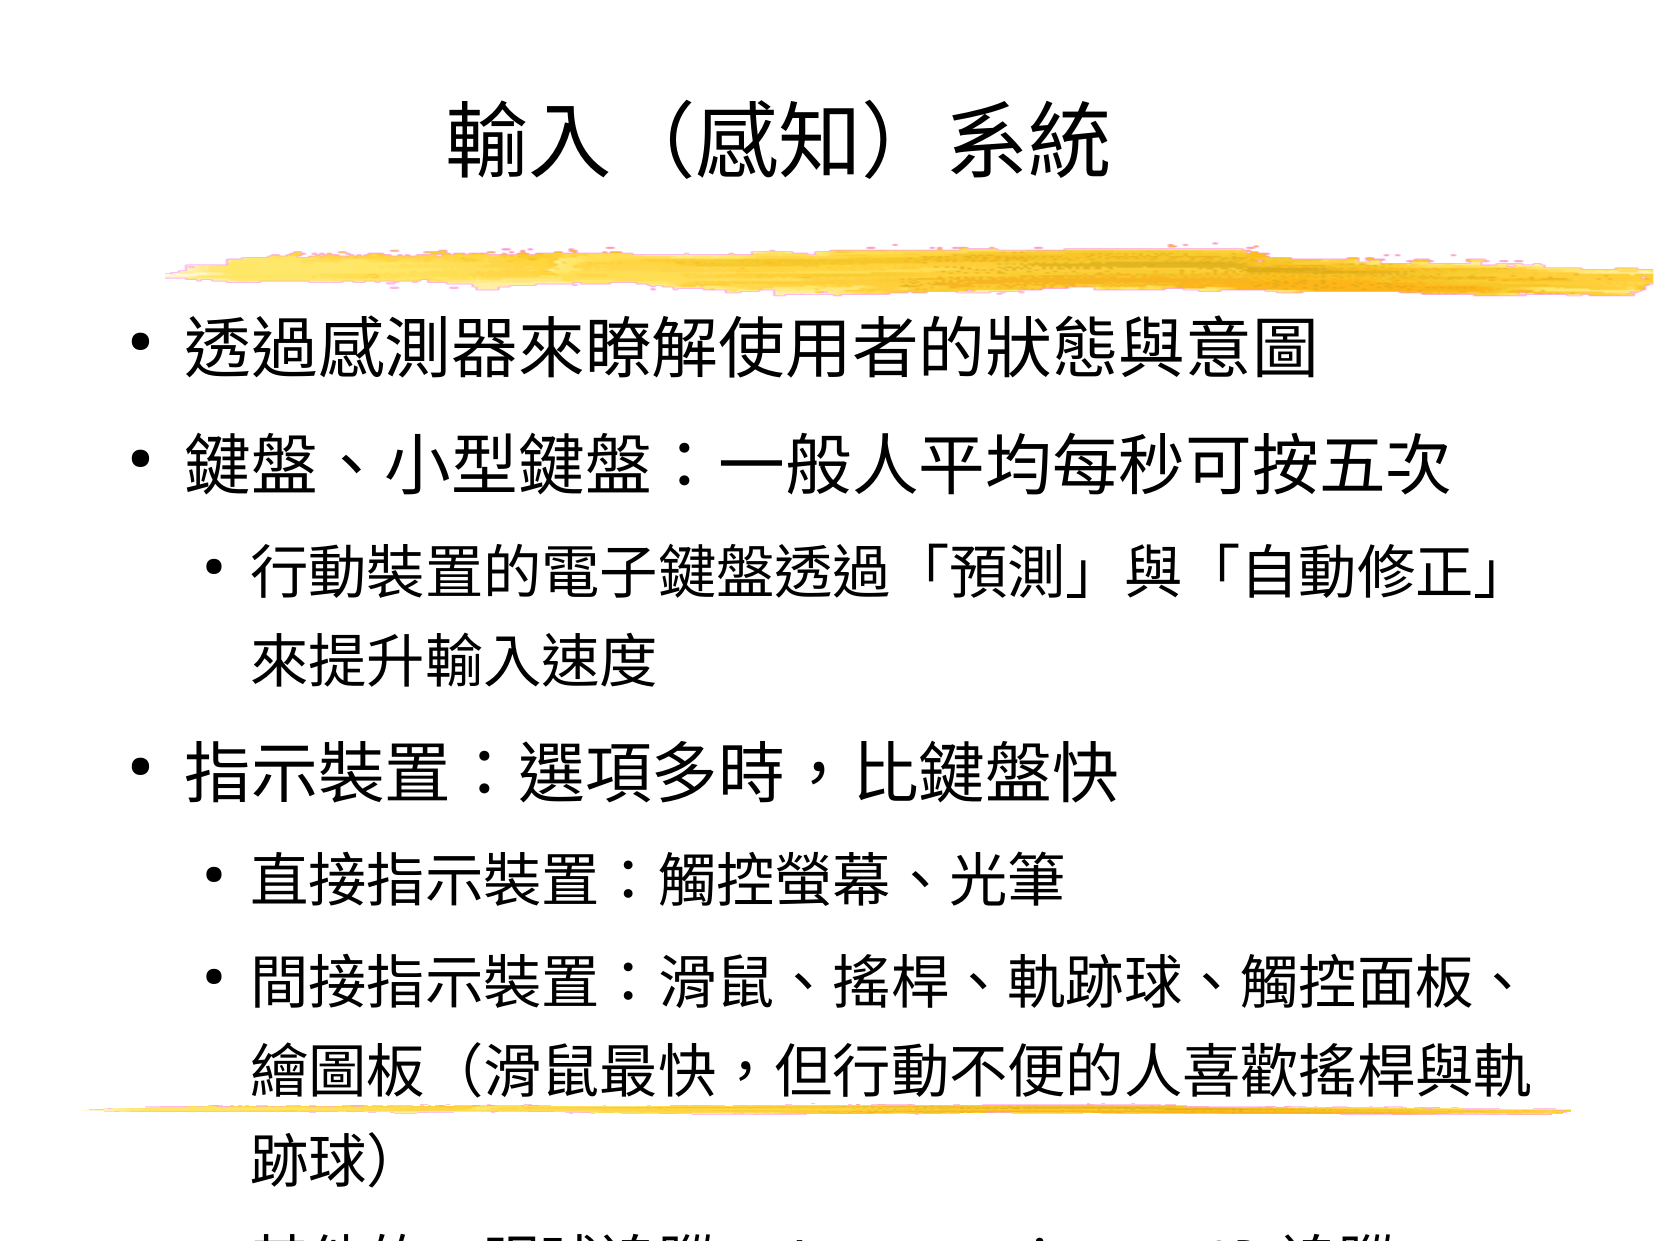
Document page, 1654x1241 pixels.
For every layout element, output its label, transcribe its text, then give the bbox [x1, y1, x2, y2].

picture [82, 1102, 1571, 1117]
picture [165, 237, 1654, 308]
title 輸入（感知）系統 [76, 28, 1482, 235]
list 透過感測器來瞭解使用者的狀態與意圖 鍵盤、小型鍵盤：一般人平均每秒可按五次 行動裝置的電子鍵盤透過「預測」與「自動修正」來提升輸入速度 指示裝置：選項多時，比鍵盤快 直接指示裝置：觸控螢幕、光筆 間接指示裝置：滑鼠、搖桿、軌跡球、觸控面板、繪圖板（滑鼠最快，但行動不便的人喜歡搖桿與軌跡球） 其他的：眼球追蹤、Leap motion、3D追蹤 [128, 289, 1535, 1113]
